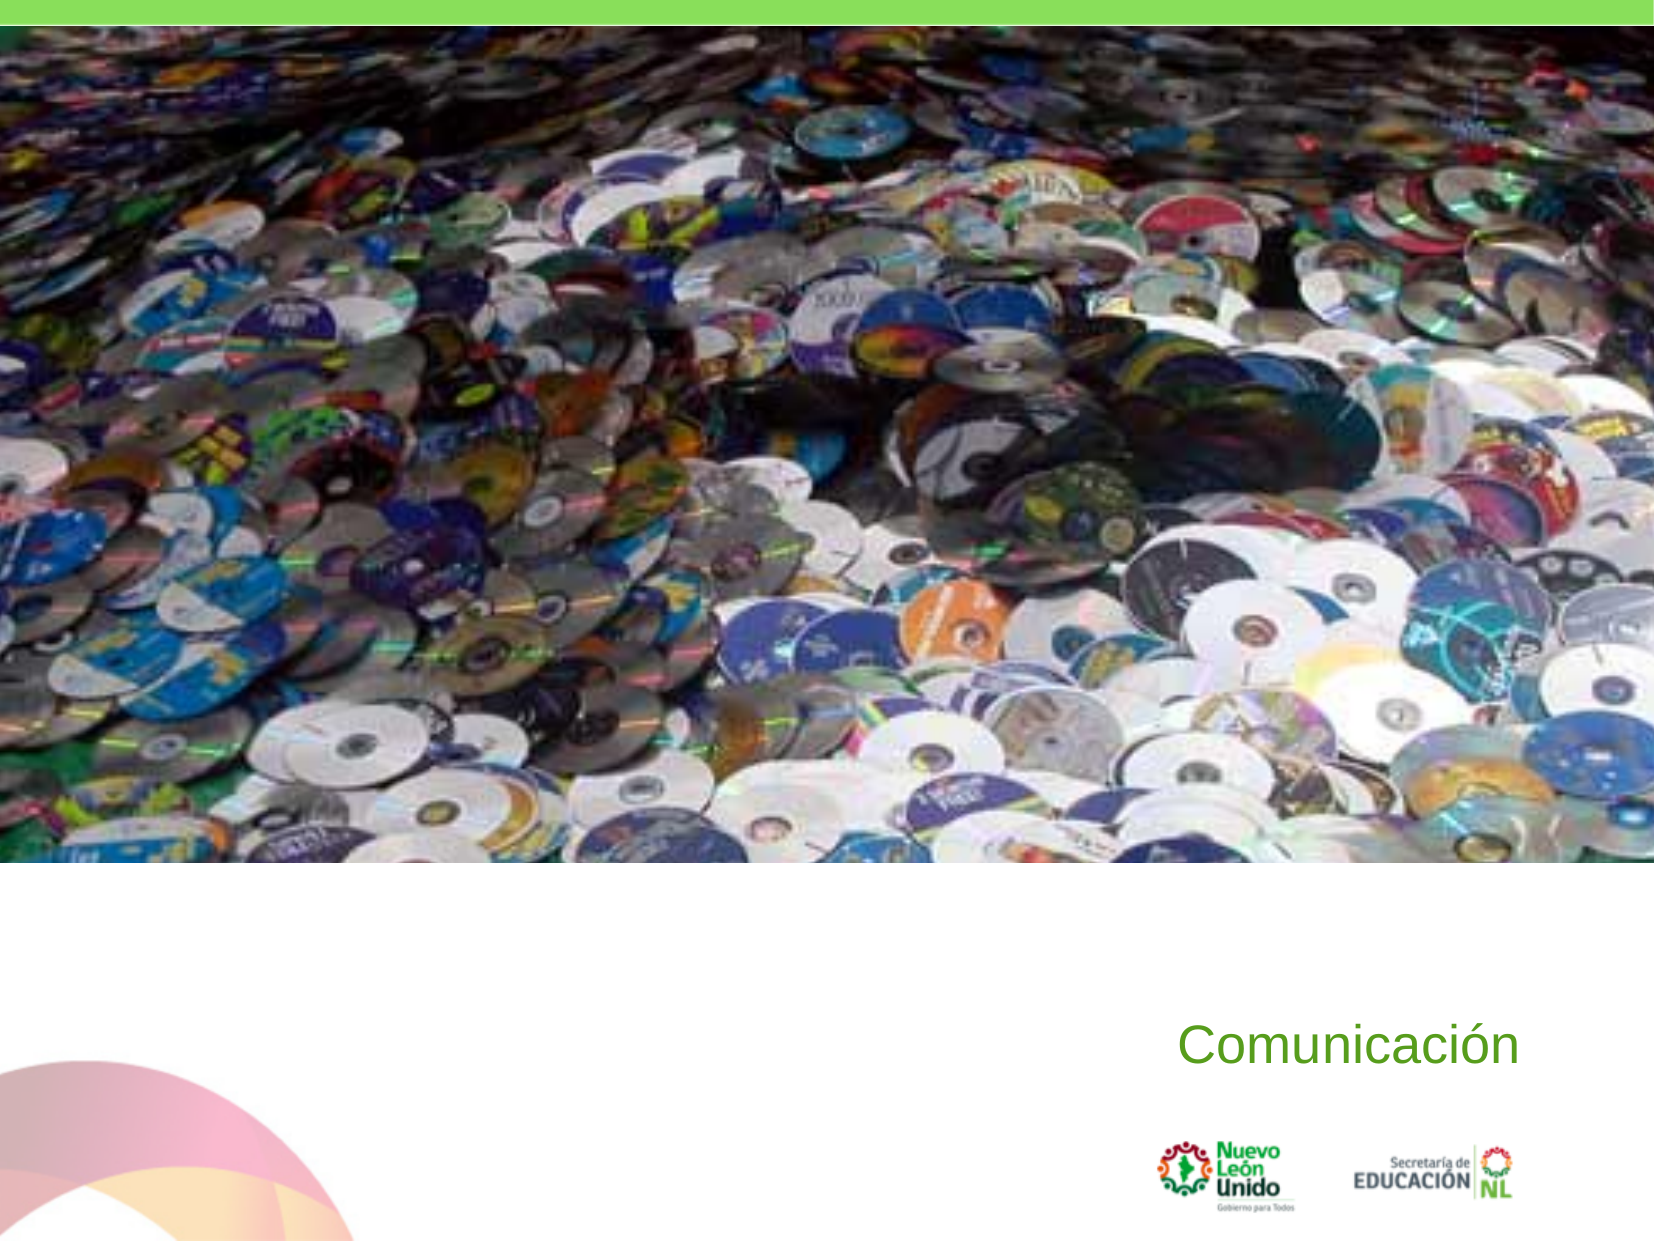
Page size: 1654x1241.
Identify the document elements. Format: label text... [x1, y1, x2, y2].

text_box Comunicación [1162, 1006, 1546, 1088]
picture [0, 0, 1654, 1241]
